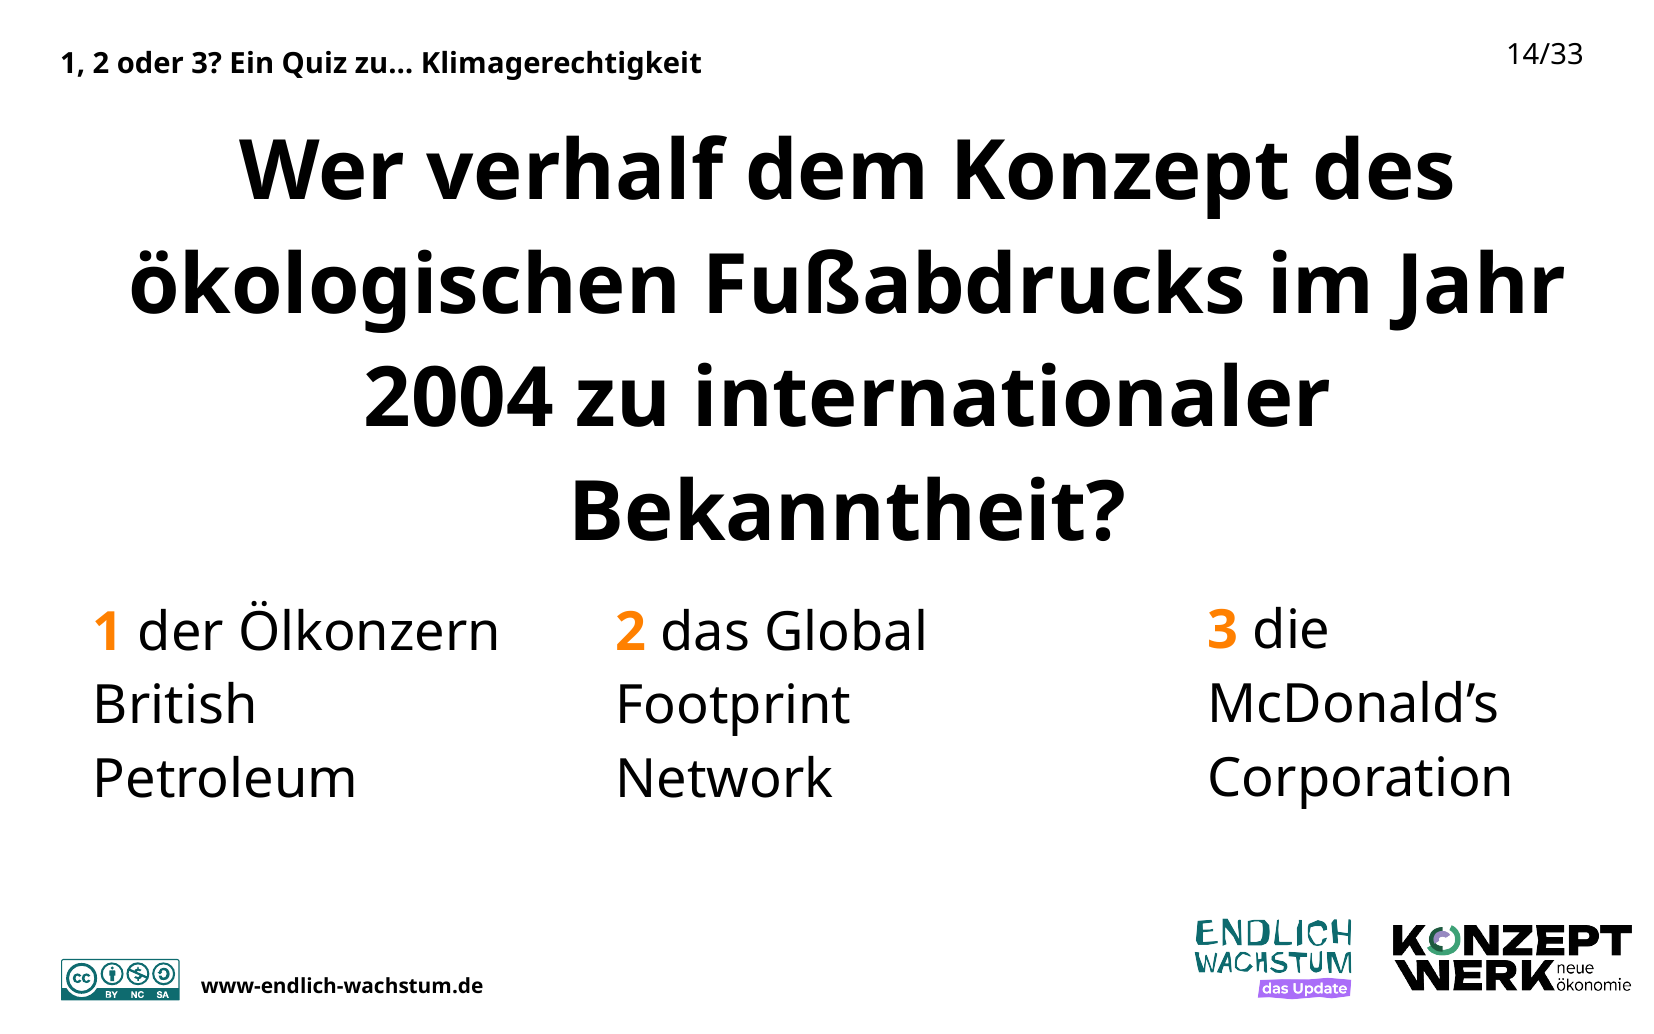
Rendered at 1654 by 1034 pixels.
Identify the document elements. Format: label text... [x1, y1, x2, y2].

text_box 3 die McDonald’s Corporation [1122, 583, 1583, 780]
picture [1387, 917, 1636, 997]
text_box 2 das Global Footprint Network [531, 584, 1071, 792]
title Wer verhalf dem Konzept des ökologischen Fußabdrucks im Jahr 2004 zu internationaler Bekanntheit? [128, 110, 1617, 580]
picture [1176, 900, 1374, 1011]
text_box 1 der Ölkonzern British Petroleum [7, 584, 531, 842]
